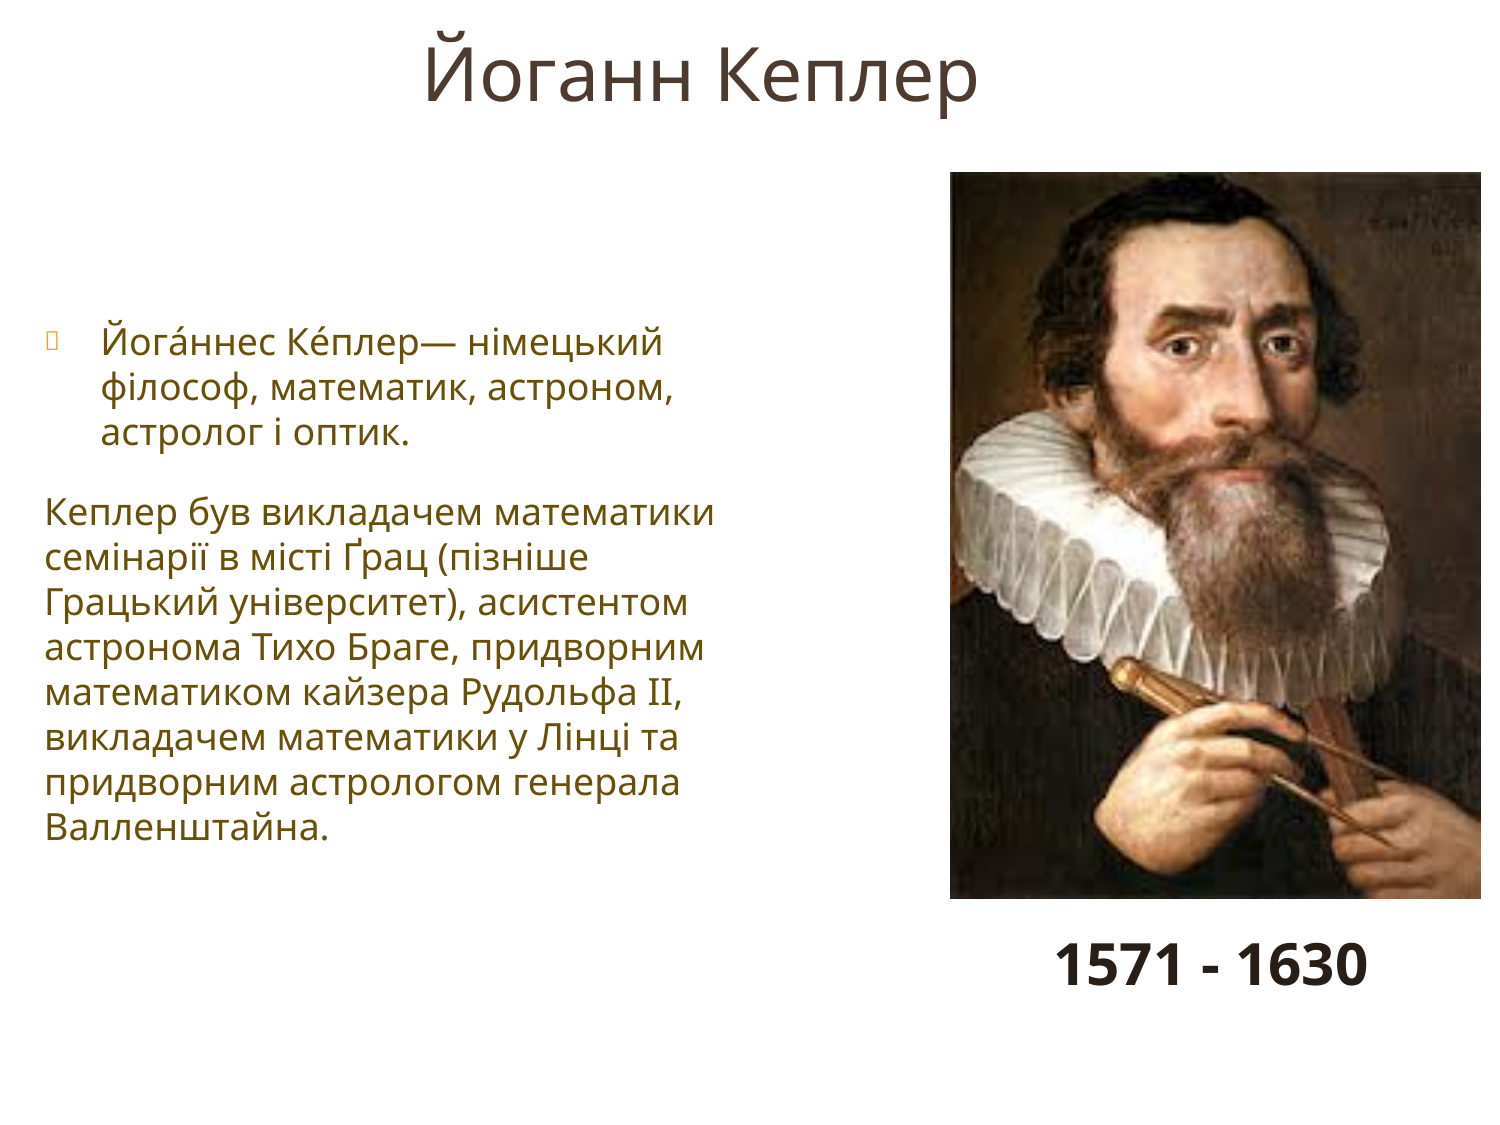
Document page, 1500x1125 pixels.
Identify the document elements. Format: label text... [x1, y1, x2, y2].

text_box 1571 - 1630 [1038, 920, 1384, 1005]
text_box Кеплер був викладачем математики семінарії в місті Ґрац (пізніше Грацький університет), асистентом астронома Тихо Браге, придворним математиком кайзера Рудольфа II, викладачем математики у Лінці та придворним астрологом генерала Валленштайна. [29, 435, 780, 856]
title Йоганн Кеплер [0, 19, 1347, 105]
list Йога́ннес Ке́плер— німецький філософ, математик, астроном, астролог і оптик. [29, 310, 691, 435]
picture [950, 172, 1481, 899]
